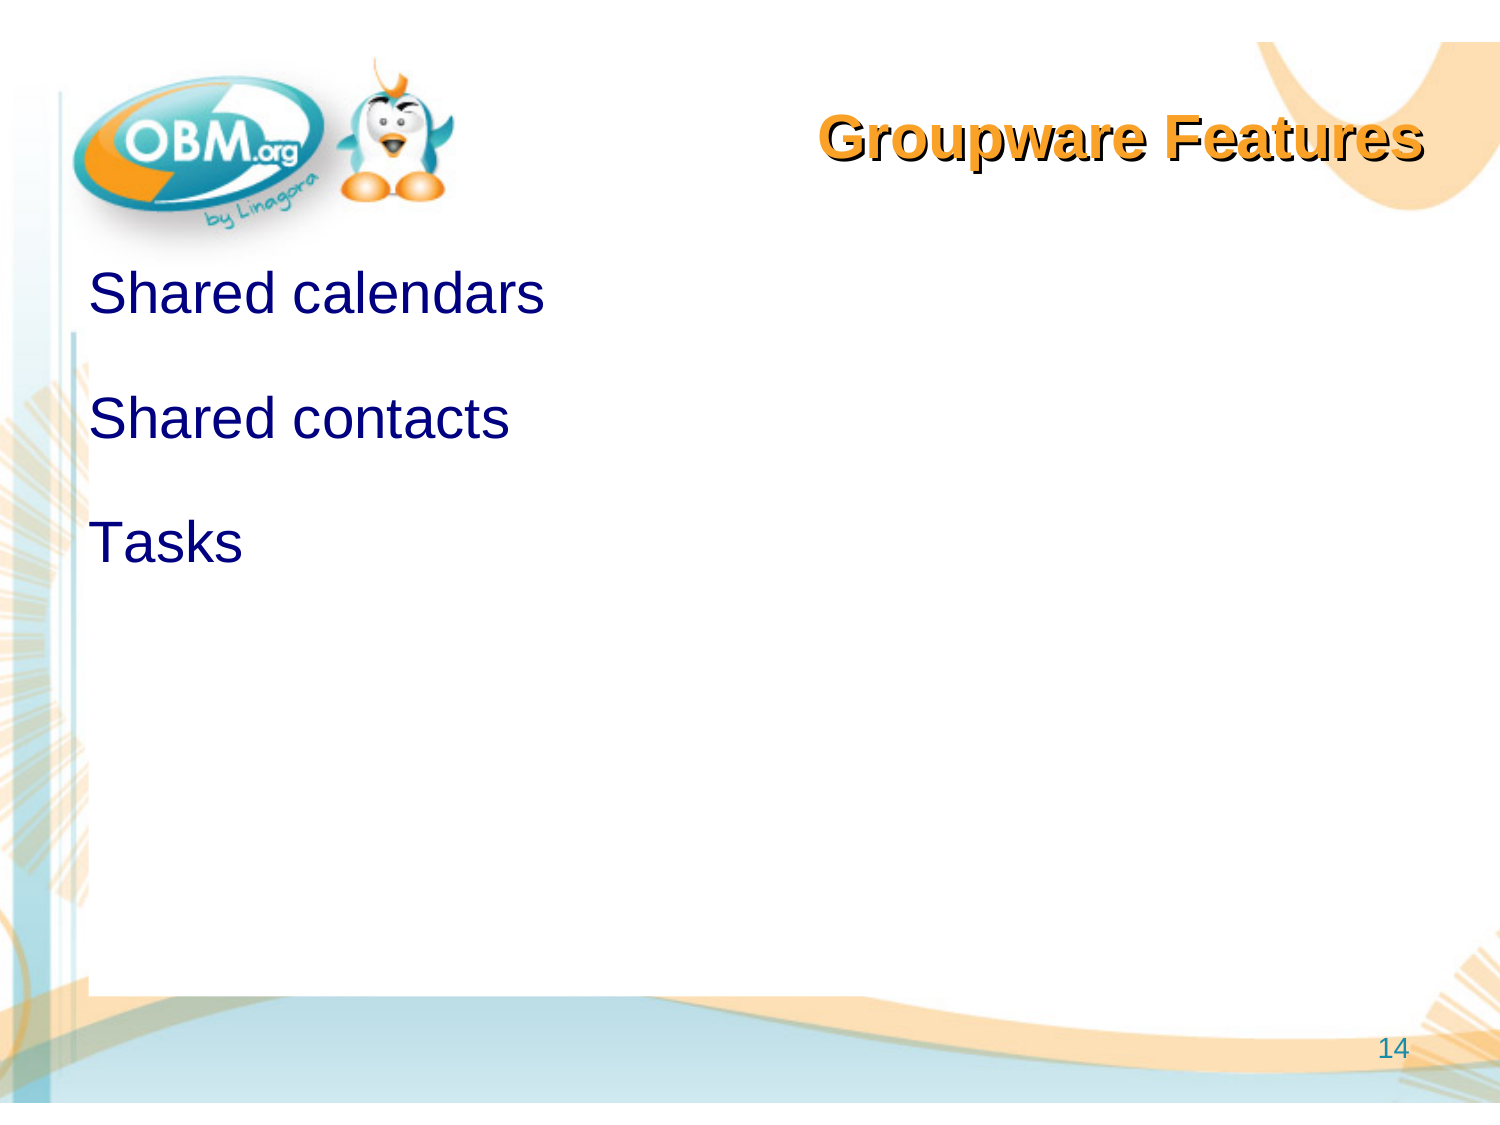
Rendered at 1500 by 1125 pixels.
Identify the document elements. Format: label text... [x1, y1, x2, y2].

picture [0, 42, 1500, 1103]
list Shared calendars Shared contacts Tasks [88, 265, 1434, 997]
title Groupware Features [466, 21, 1426, 257]
